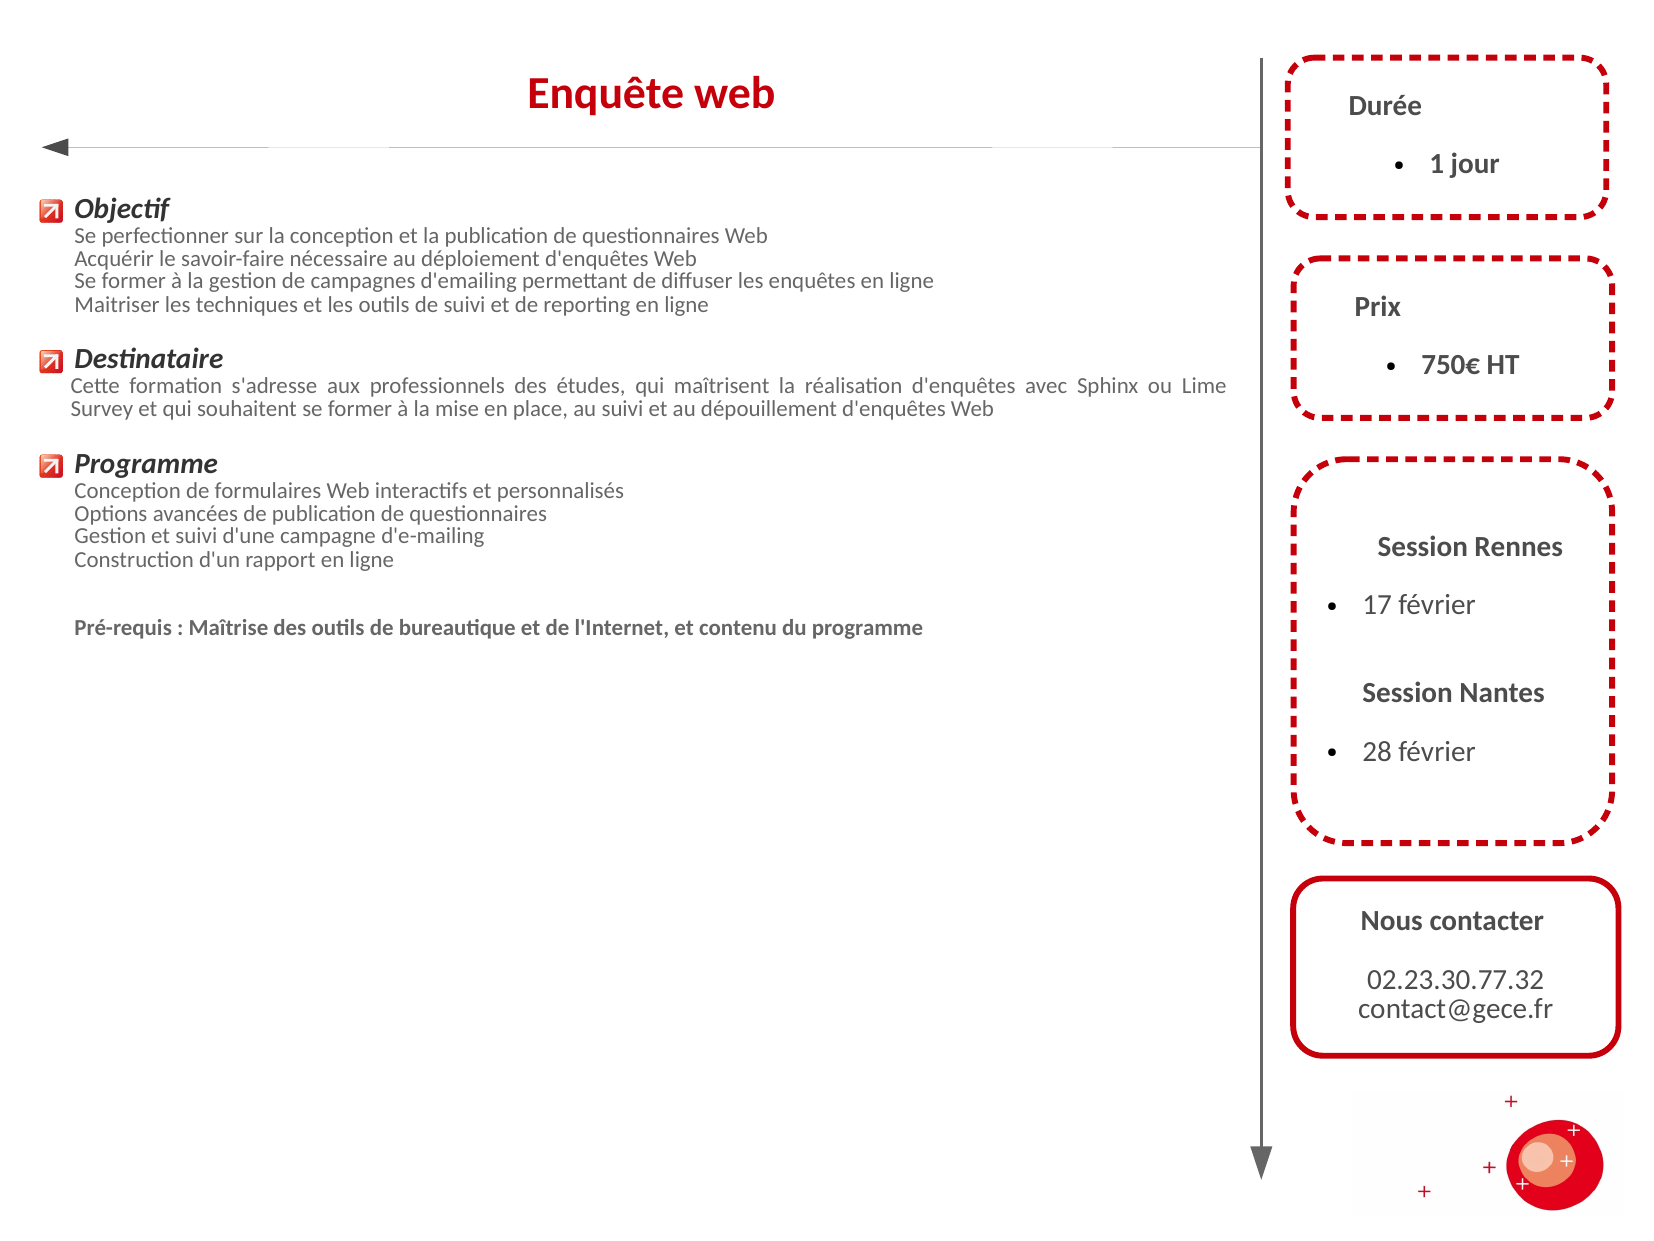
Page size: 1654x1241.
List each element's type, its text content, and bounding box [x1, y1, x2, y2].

table_header Objectif Se perfectionner sur la conception et la publication de questionnaires Web Acquérir le savoir-faire nécessaire au déploiement d'enquêtes Web Se former à la gestion de campagnes d'emailing permettant de diffuser les enquêtes en ligne Maitriser les techniques et les outils de suivi et de reporting en ligne Destinataire Cette formation s'adresse aux professionnels des études, qui maîtrisent la réalisation d'enquêtes avec Sphinx ou Lime Survey et qui souhaitent se former à la mise en place, au suivi et au dépouillement d'enquêtes Web Programme Conception de formulaires Web interactifs et personnalisés Options avancées de publication de questionnaires Gestion et suivi d'une campagne d'e-mailing Construction d'un rapport en ligne Pré-requis : Maîtrise des outils de bureautique et de l'Internet, et contenu du programme [24, 156, 1243, 1223]
picture [1352, 1091, 1625, 1216]
text_box Prix 750€ HT [1293, 258, 1613, 418]
text_box Nous contacter 02.23.30.77.32 contact@gece.fr [1293, 878, 1619, 1056]
text_box Durée 1 jour [1287, 57, 1607, 218]
table_header Enquête web [42, 38, 1261, 147]
table_header Enquête web [69, 148, 1260, 157]
text_box Session Rennes 17 février Session Nantes 28 février [1293, 459, 1613, 844]
